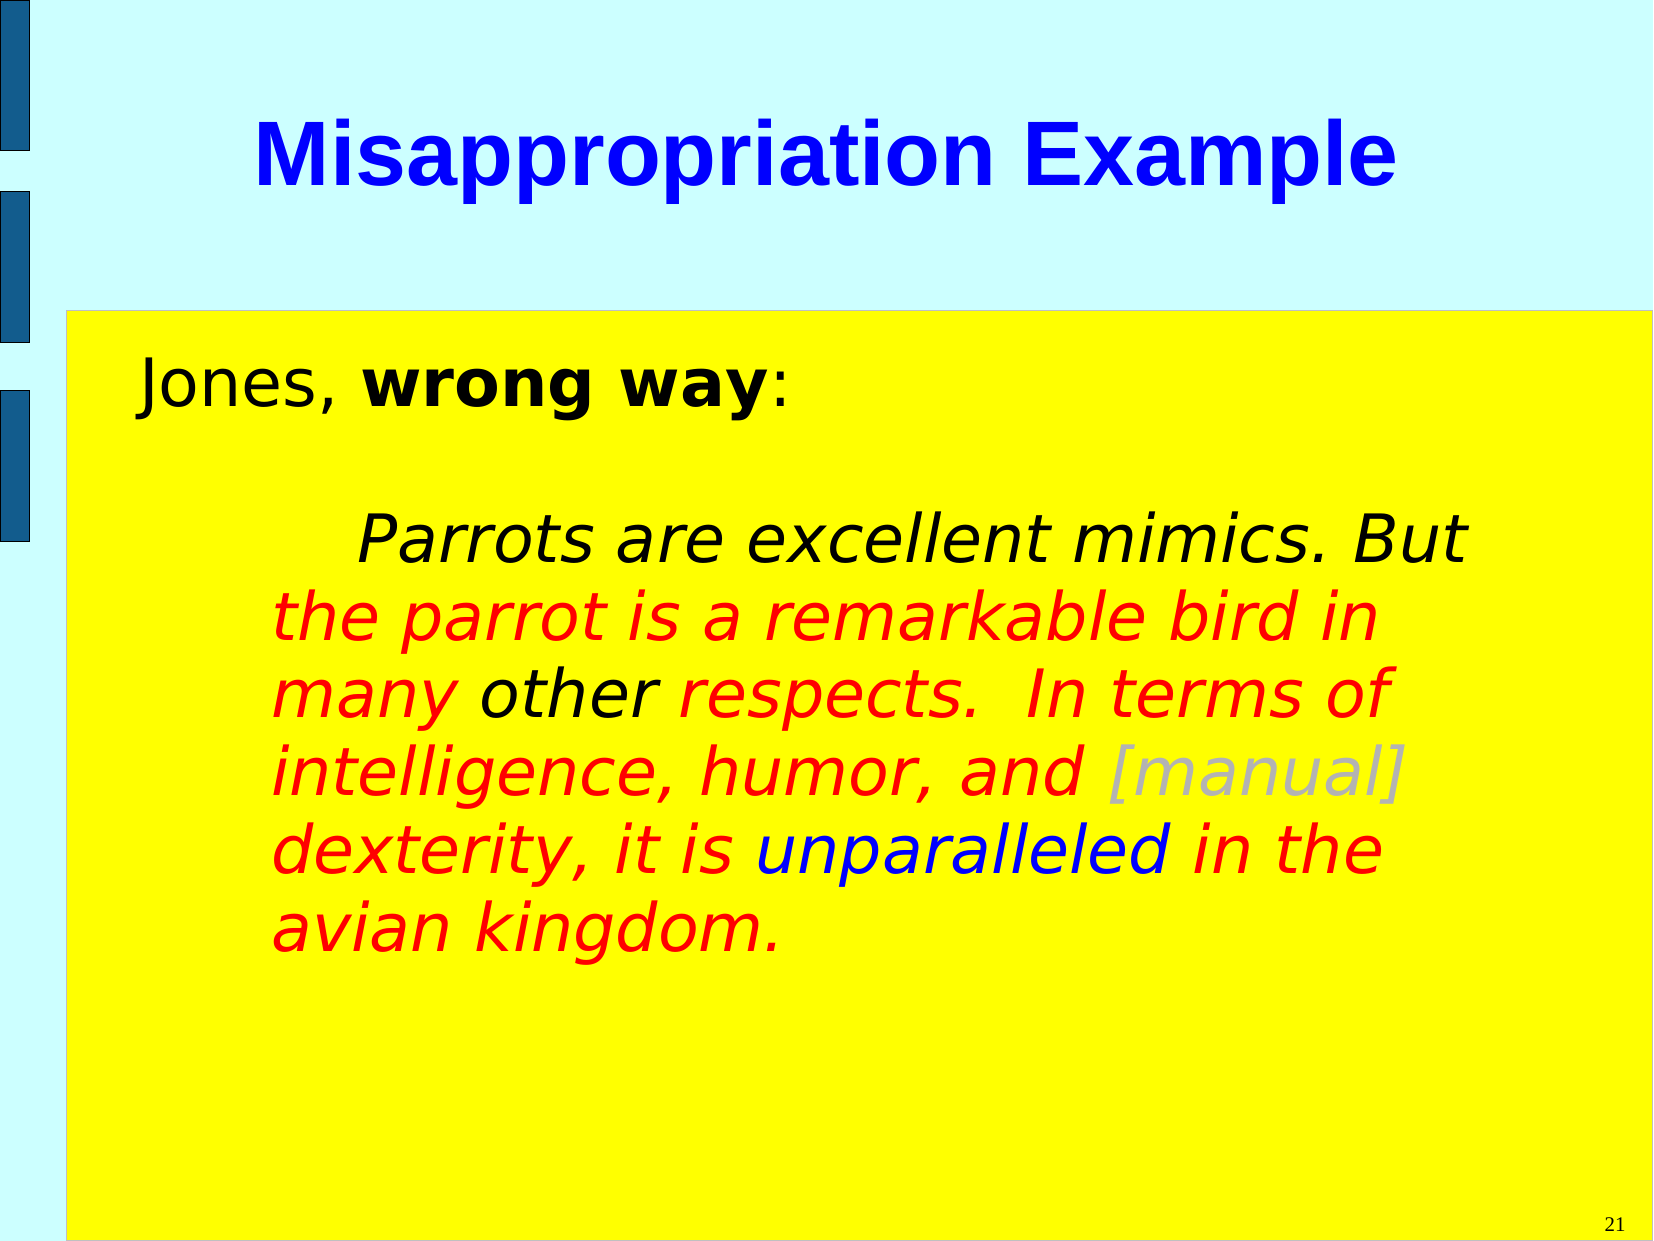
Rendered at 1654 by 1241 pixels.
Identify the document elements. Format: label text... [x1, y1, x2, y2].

title Misappropriation Example [121, 49, 1534, 258]
list Jones, wrong way: Parrots are excellent mimics. But the parrot is a remarkable bird in many other respects. In terms of intelligence, humor, and [manual] dexterity, it is unparalleled in the avian kingdom. [121, 344, 1534, 1127]
